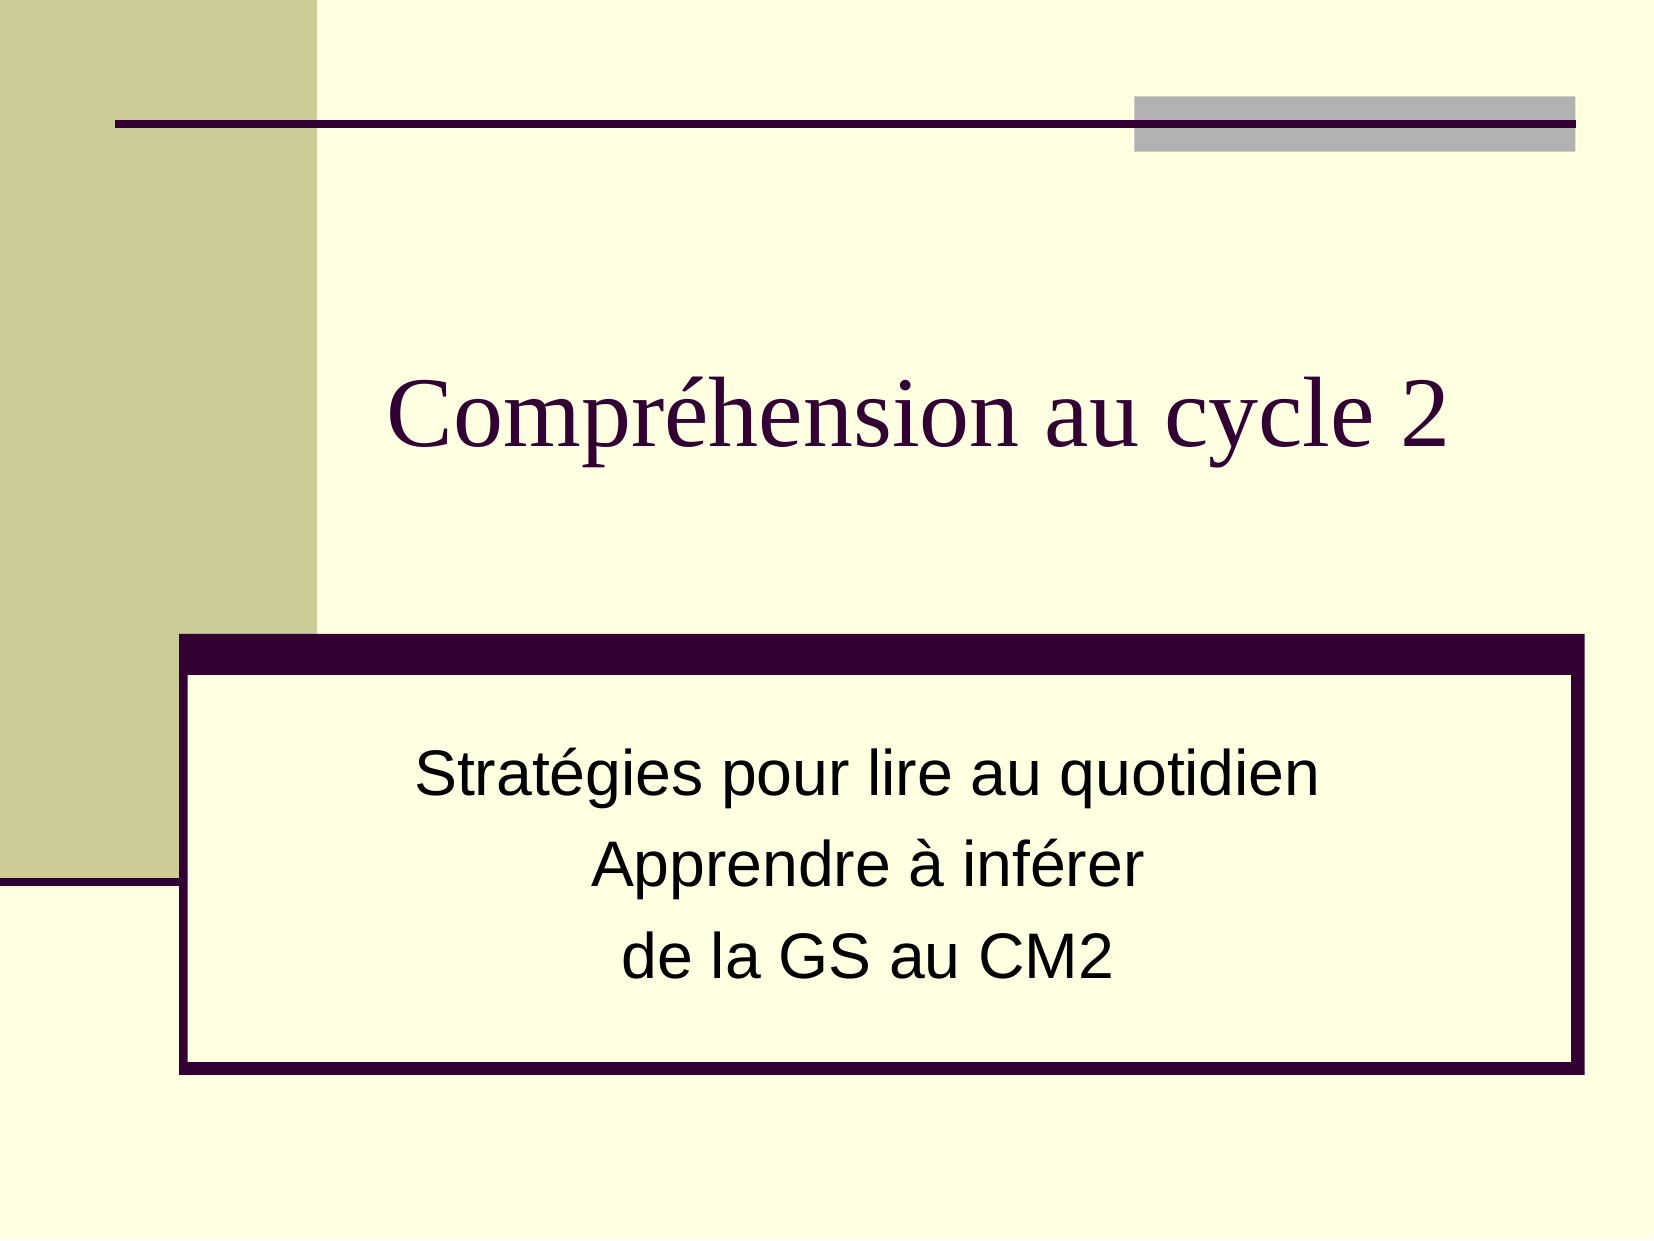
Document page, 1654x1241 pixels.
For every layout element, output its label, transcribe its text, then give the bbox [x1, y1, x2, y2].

text_box Stratégies pour lire au quotidien Apprendre à inférer de la GS au CM2 [248, 716, 1489, 1006]
title Compréhension au cycle 2 [371, 206, 1571, 607]
